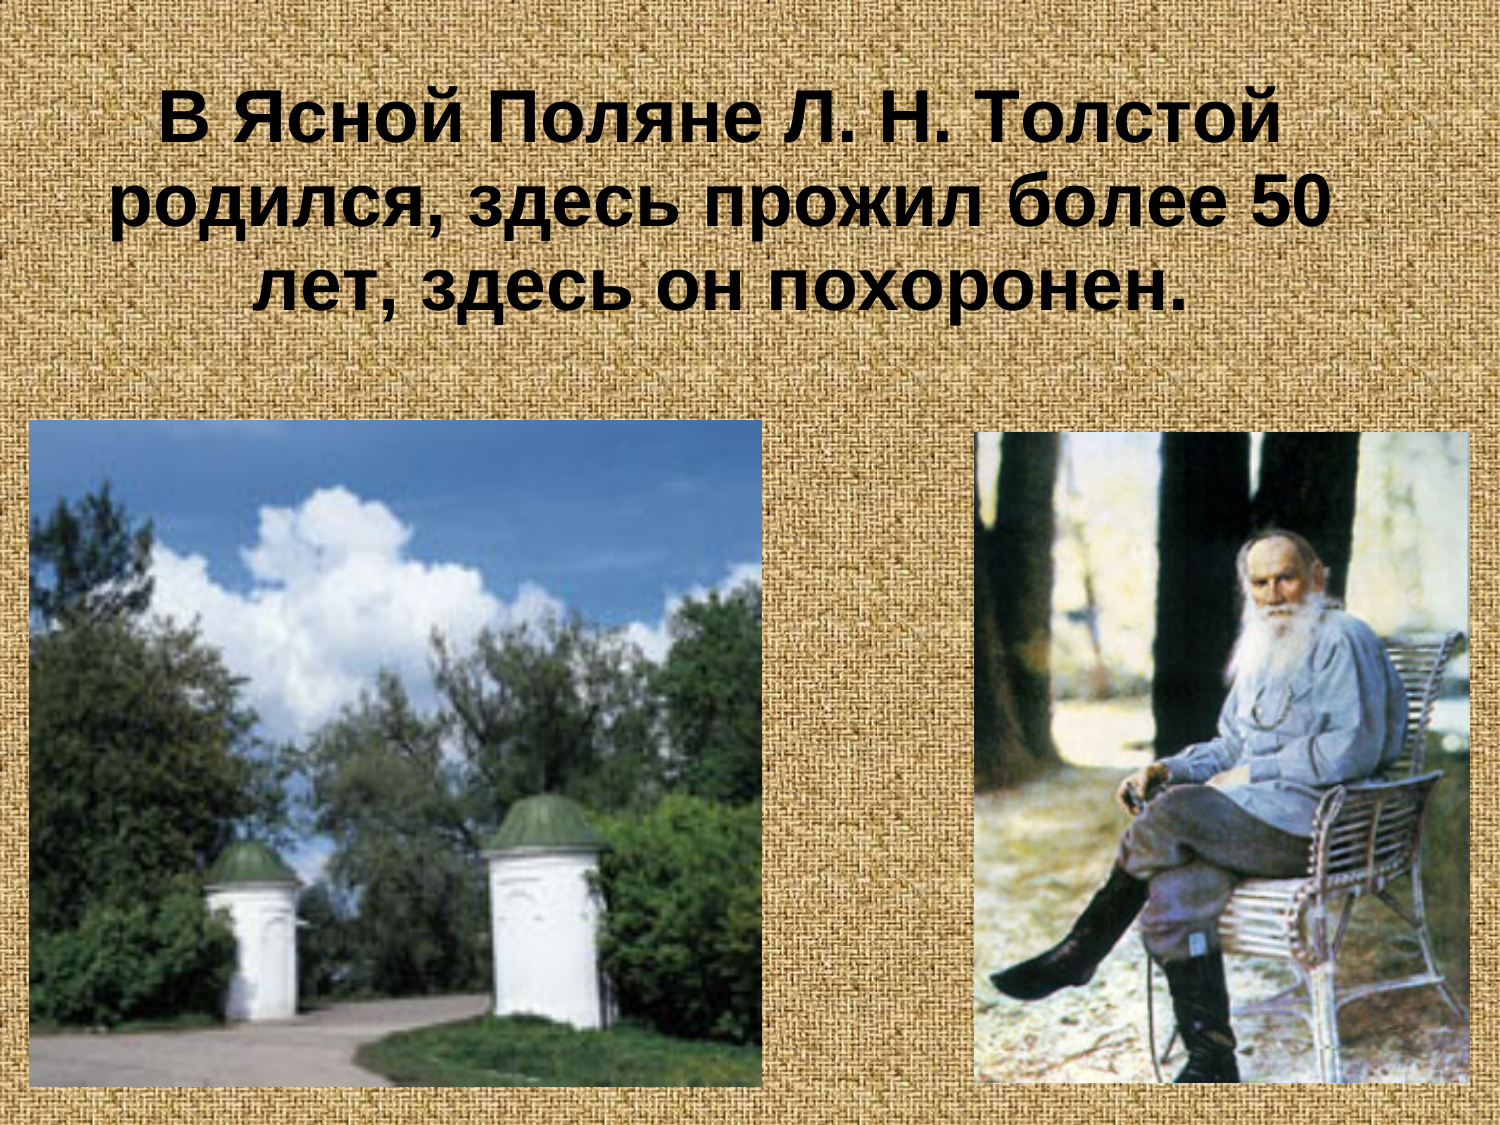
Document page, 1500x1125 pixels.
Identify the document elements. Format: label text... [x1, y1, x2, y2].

picture [0, 0, 1500, 1125]
text_box [29, 423, 762, 1087]
title В Ясной Поляне Л. Н. Толстой родился, здесь прожил более 50 лет, здесь он похоронен. [29, 62, 1414, 423]
